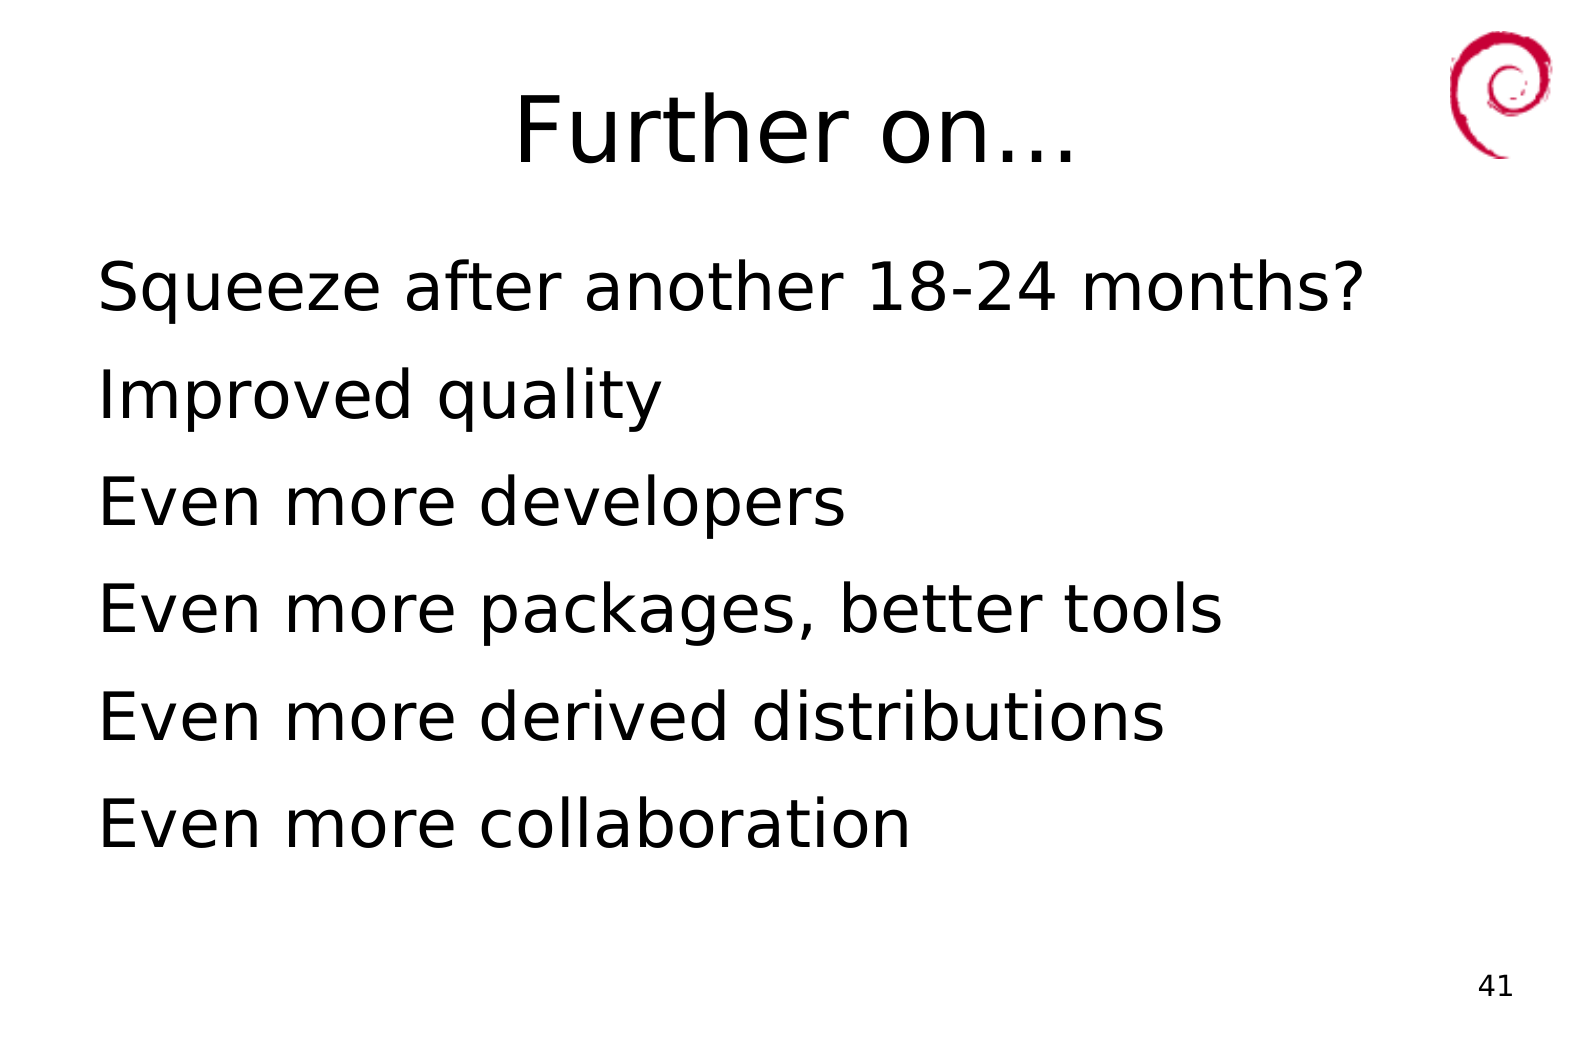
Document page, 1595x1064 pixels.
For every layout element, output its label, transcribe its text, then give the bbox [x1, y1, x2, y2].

title Further on... [79, 42, 1515, 221]
list Squeeze after another 18-24 months? Improved quality Even more developers Even more packages, better tools Even more derived distributions Even more collaboration [79, 248, 1515, 951]
picture [1450, 31, 1555, 159]
